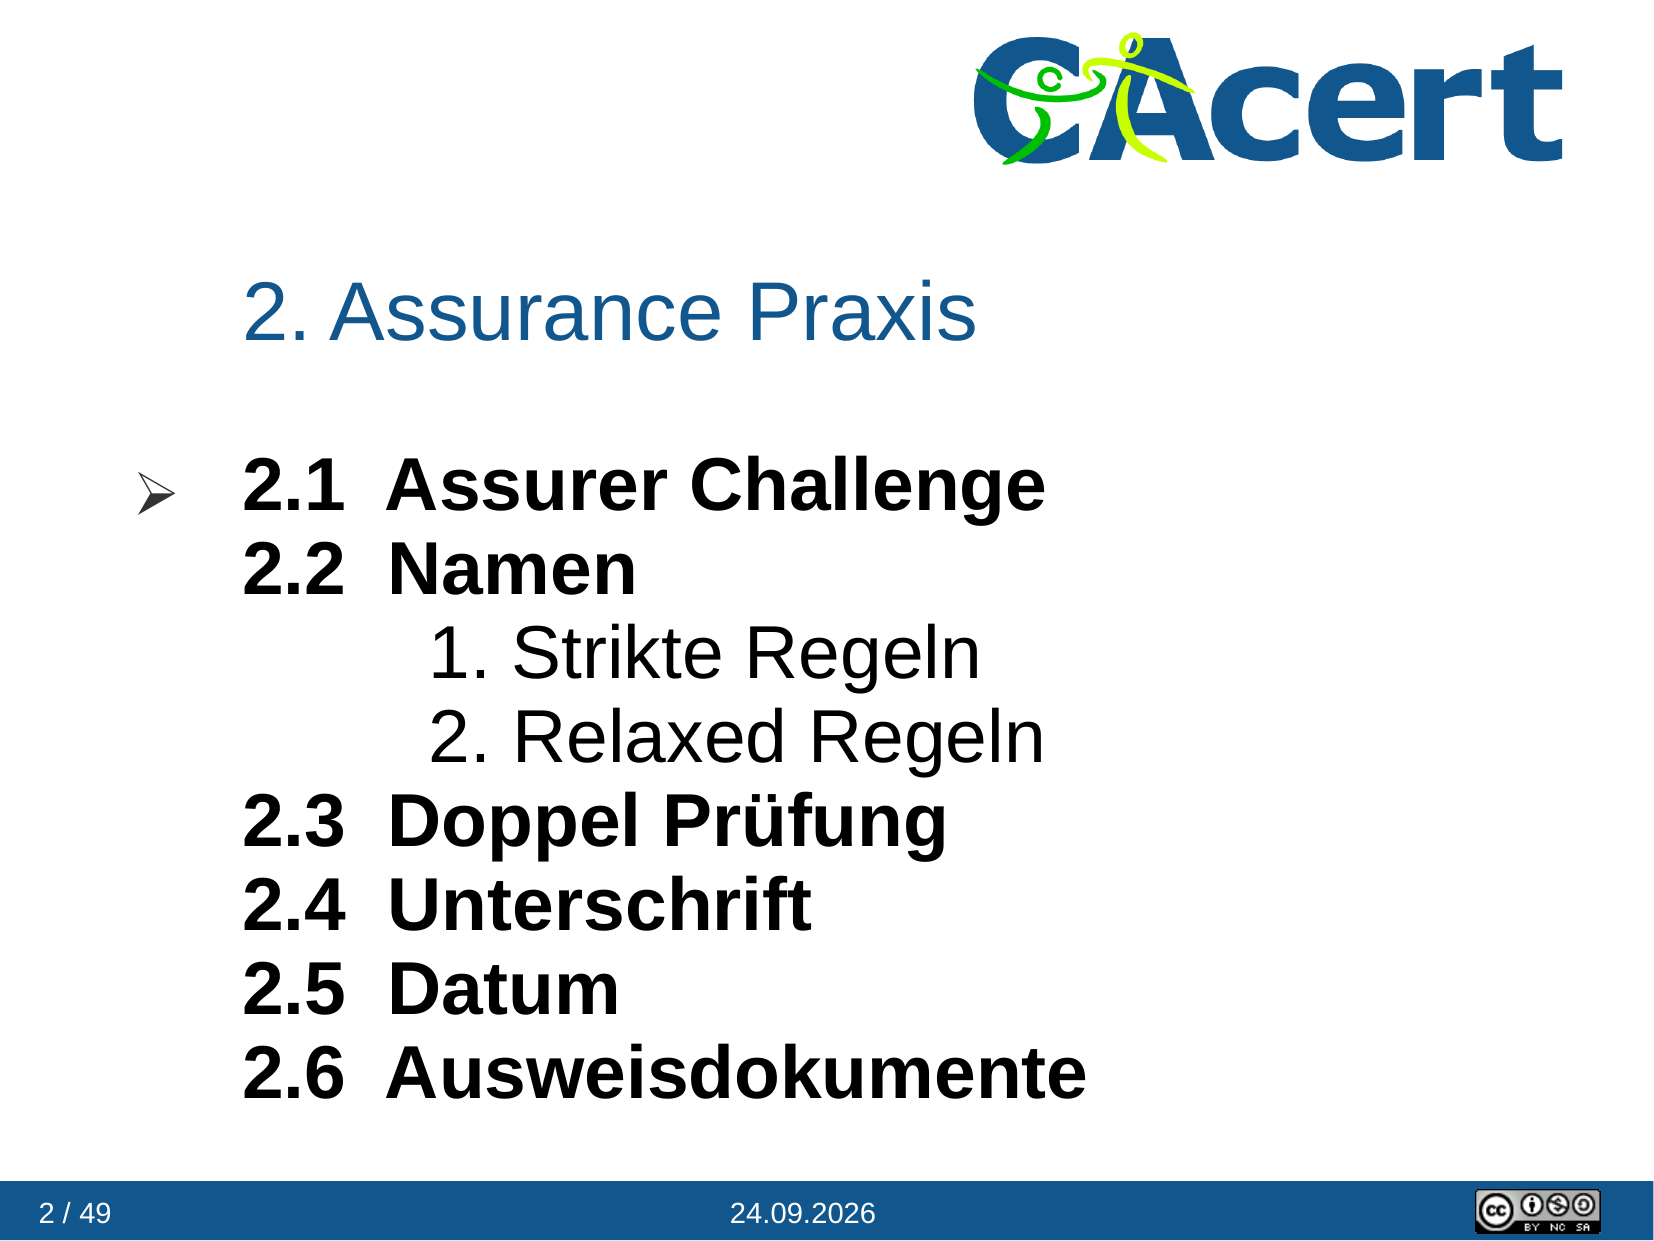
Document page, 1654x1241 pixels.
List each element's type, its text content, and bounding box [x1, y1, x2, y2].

subtitle 2. Assurance Praxis 2.1 Assurer Challenge 2.2 Namen 1. Strikte Regeln 2. Relaxed Regeln 2.3 Doppel Prüfung 2.4 Unterschrift 2.5 Datum 2.6 Ausweisdokumente [242, 265, 1565, 1115]
text_box [118, 265, 237, 596]
picture [1475, 1189, 1601, 1234]
picture [972, 30, 1564, 166]
